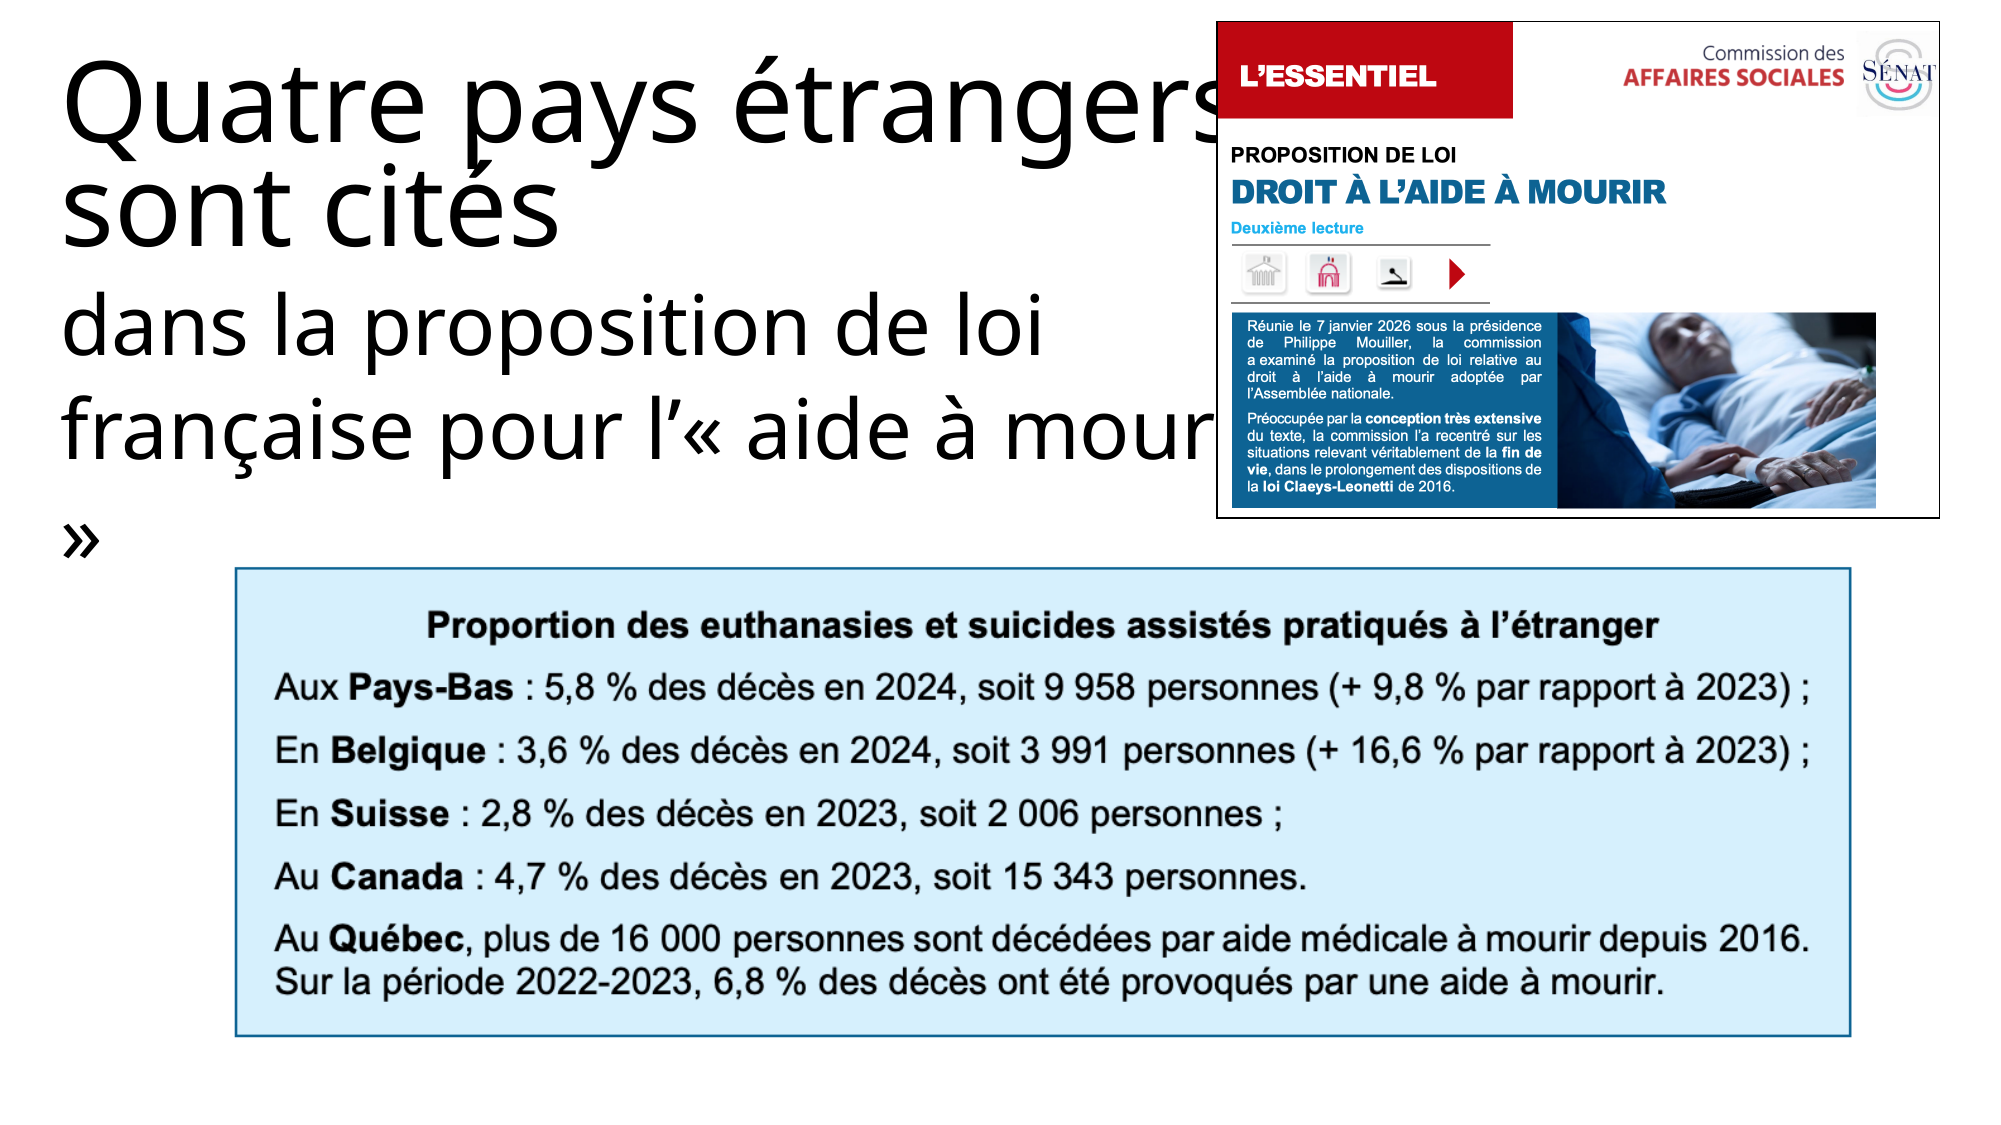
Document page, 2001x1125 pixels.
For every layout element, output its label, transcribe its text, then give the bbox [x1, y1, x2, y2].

picture [1217, 22, 1939, 518]
text_box Quatre pays étrangers sont cités dans la proposition de loi française pour l’« aide à mourir » [45, 53, 1216, 486]
picture [221, 547, 1868, 1056]
